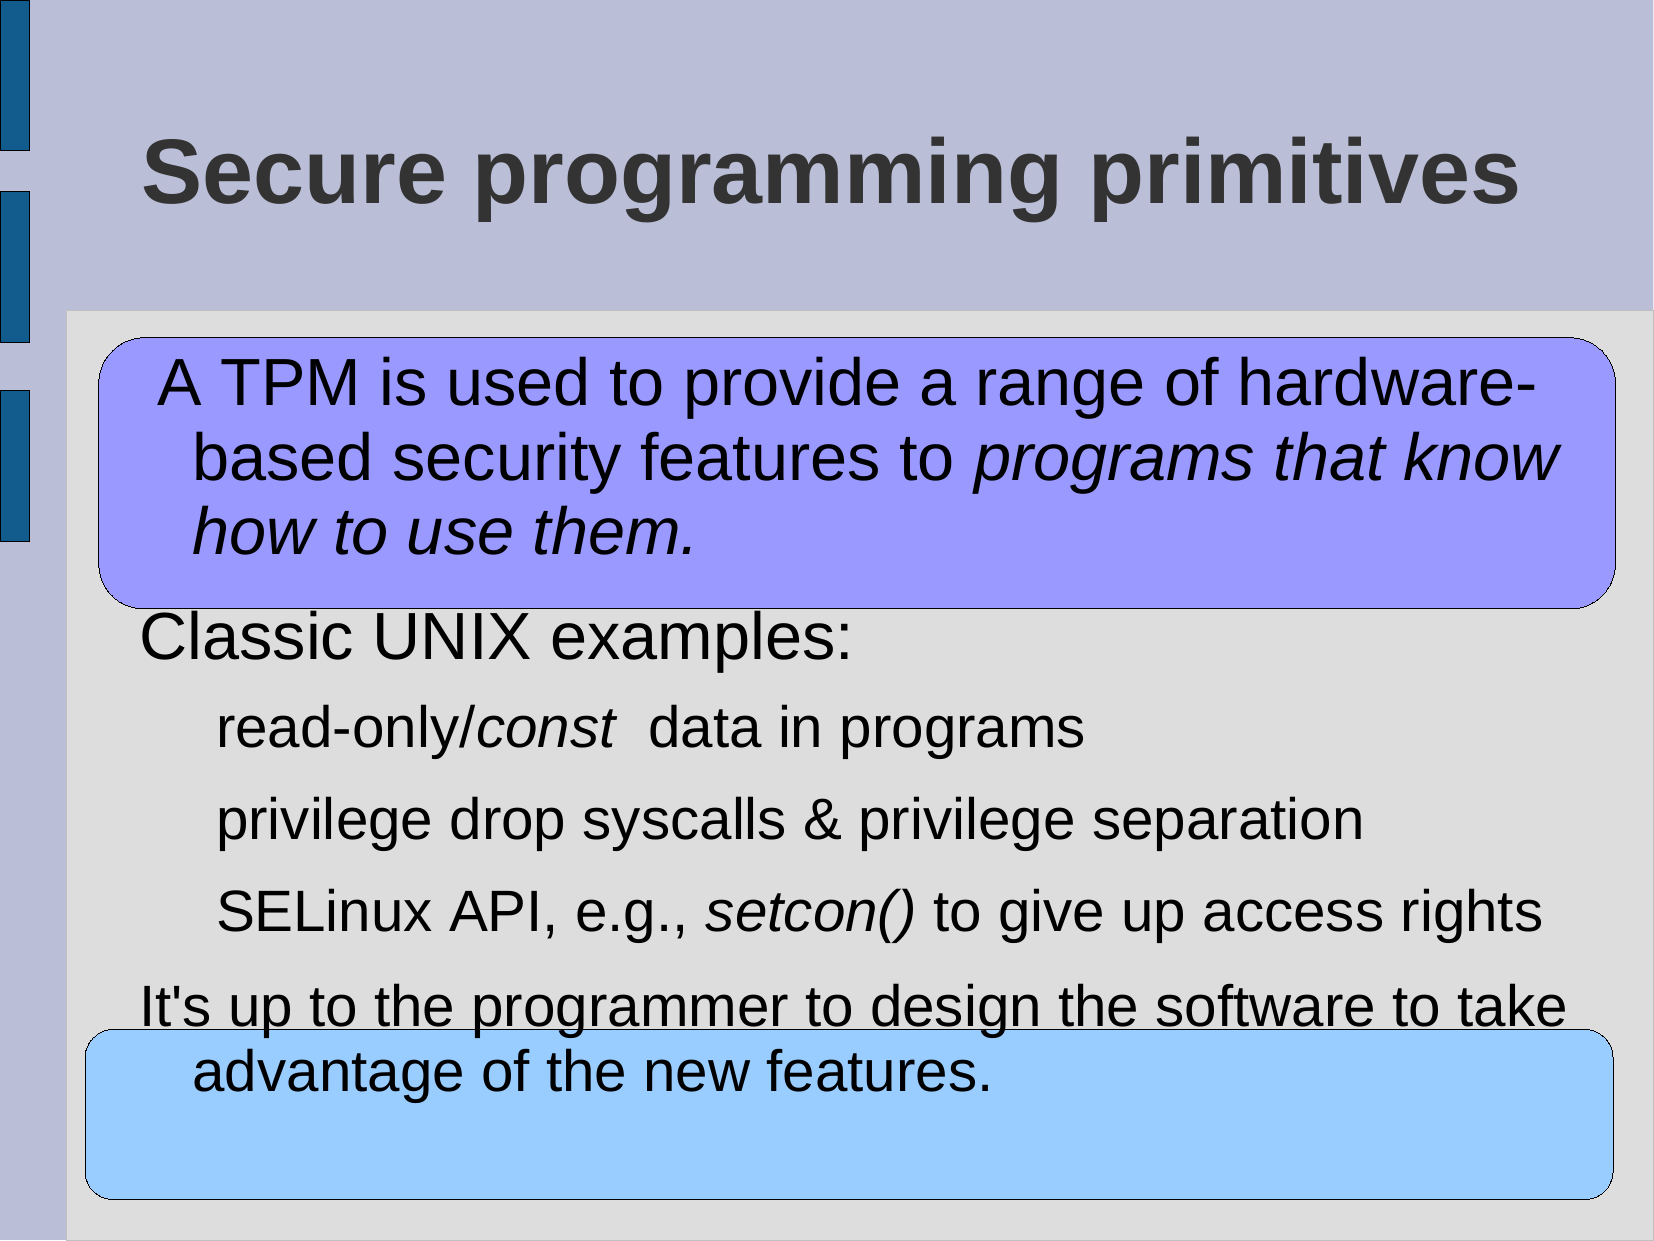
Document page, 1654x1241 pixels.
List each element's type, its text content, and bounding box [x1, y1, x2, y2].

text_box [1595, 345, 1616, 602]
list A TPM is used to provide a range of hardware-based security features to programs that know how to use them. Classic UNIX examples: read-only/const data in programs privilege drop syscalls & privilege separation SELinux API, e.g., setcon() to give up access rights It's up to the programmer to design the software to take advantage of the new features. [121, 344, 1595, 1183]
title Secure programming primitives [126, 68, 1539, 276]
text_box [98, 337, 1594, 603]
text_box [85, 1029, 1614, 1200]
